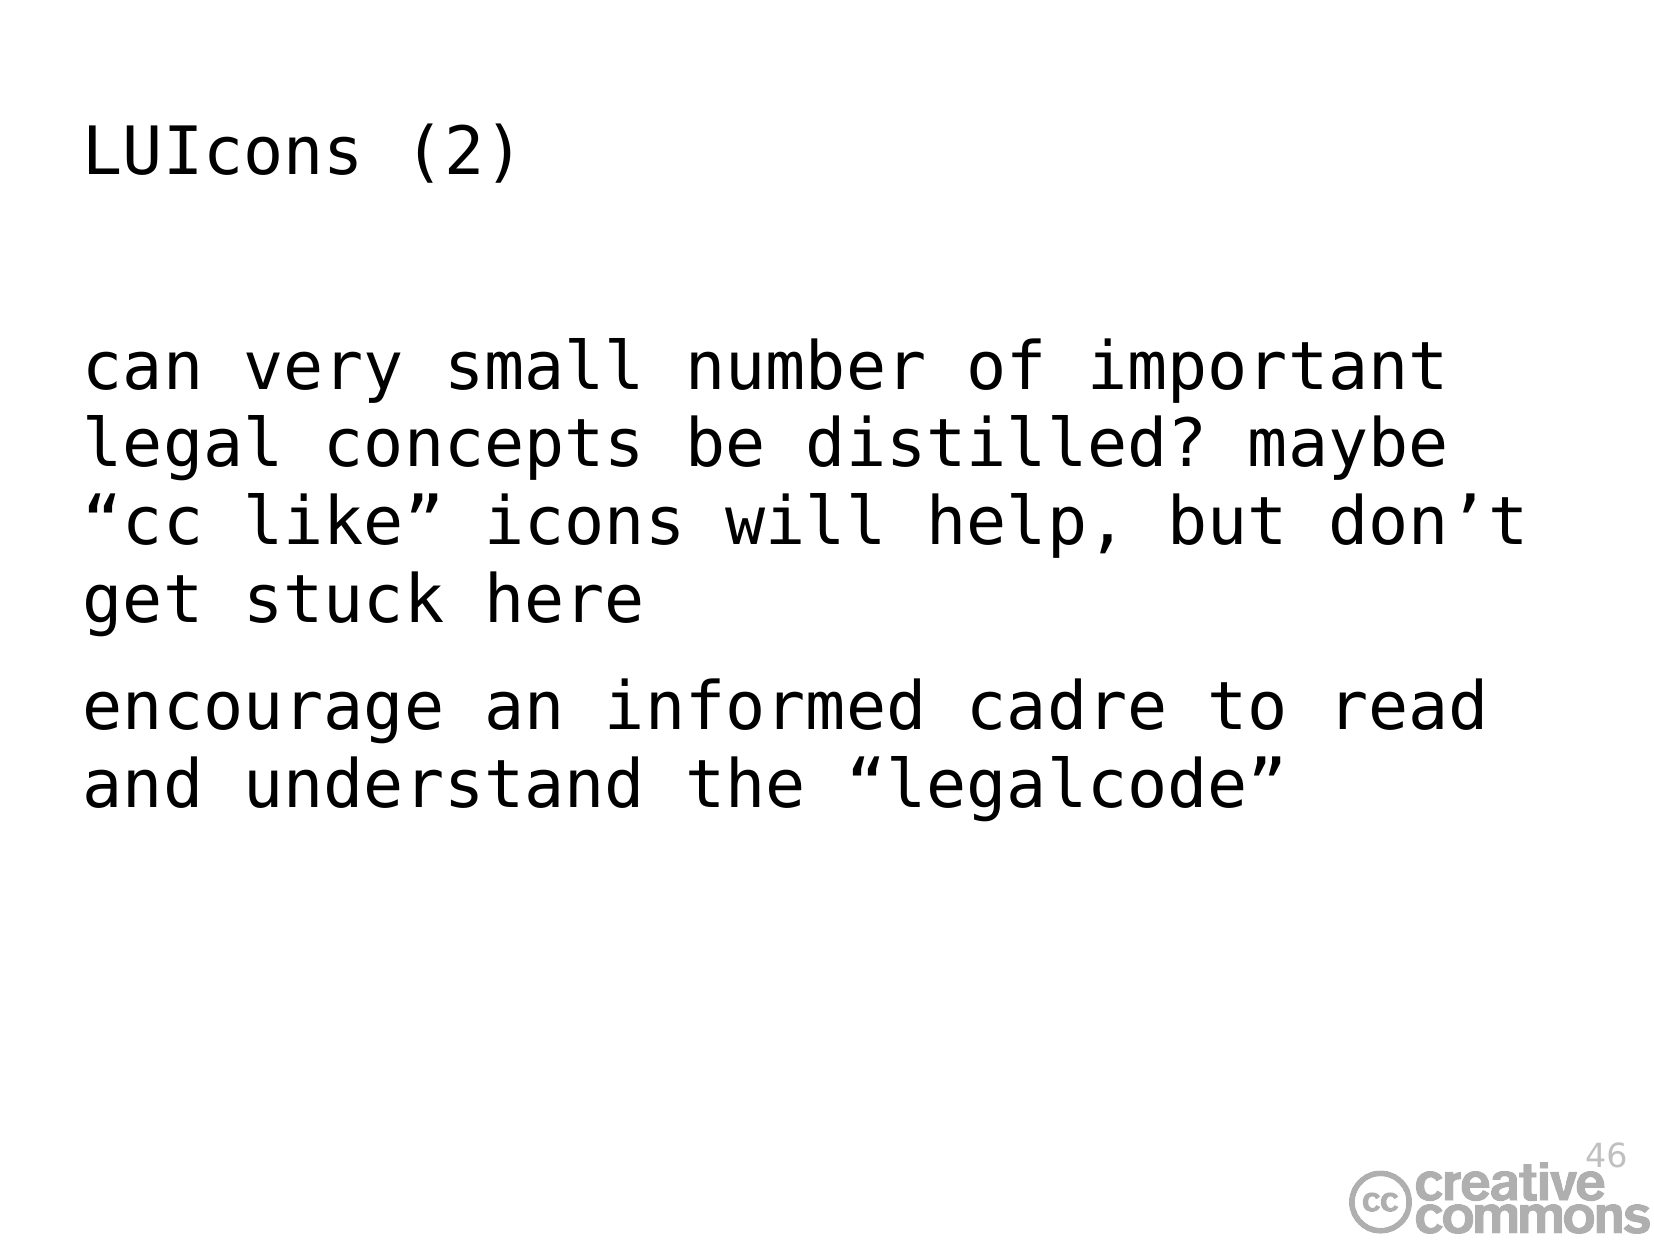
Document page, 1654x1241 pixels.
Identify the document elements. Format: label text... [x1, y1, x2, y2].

list LUIcons (2) can very small number of important legal concepts be distilled? maybe “cc like” icons will help, but don’t get stuck here encourage an informed cadre to read and understand the “legalcode” [82, 112, 1571, 1109]
picture [1349, 1162, 1650, 1234]
